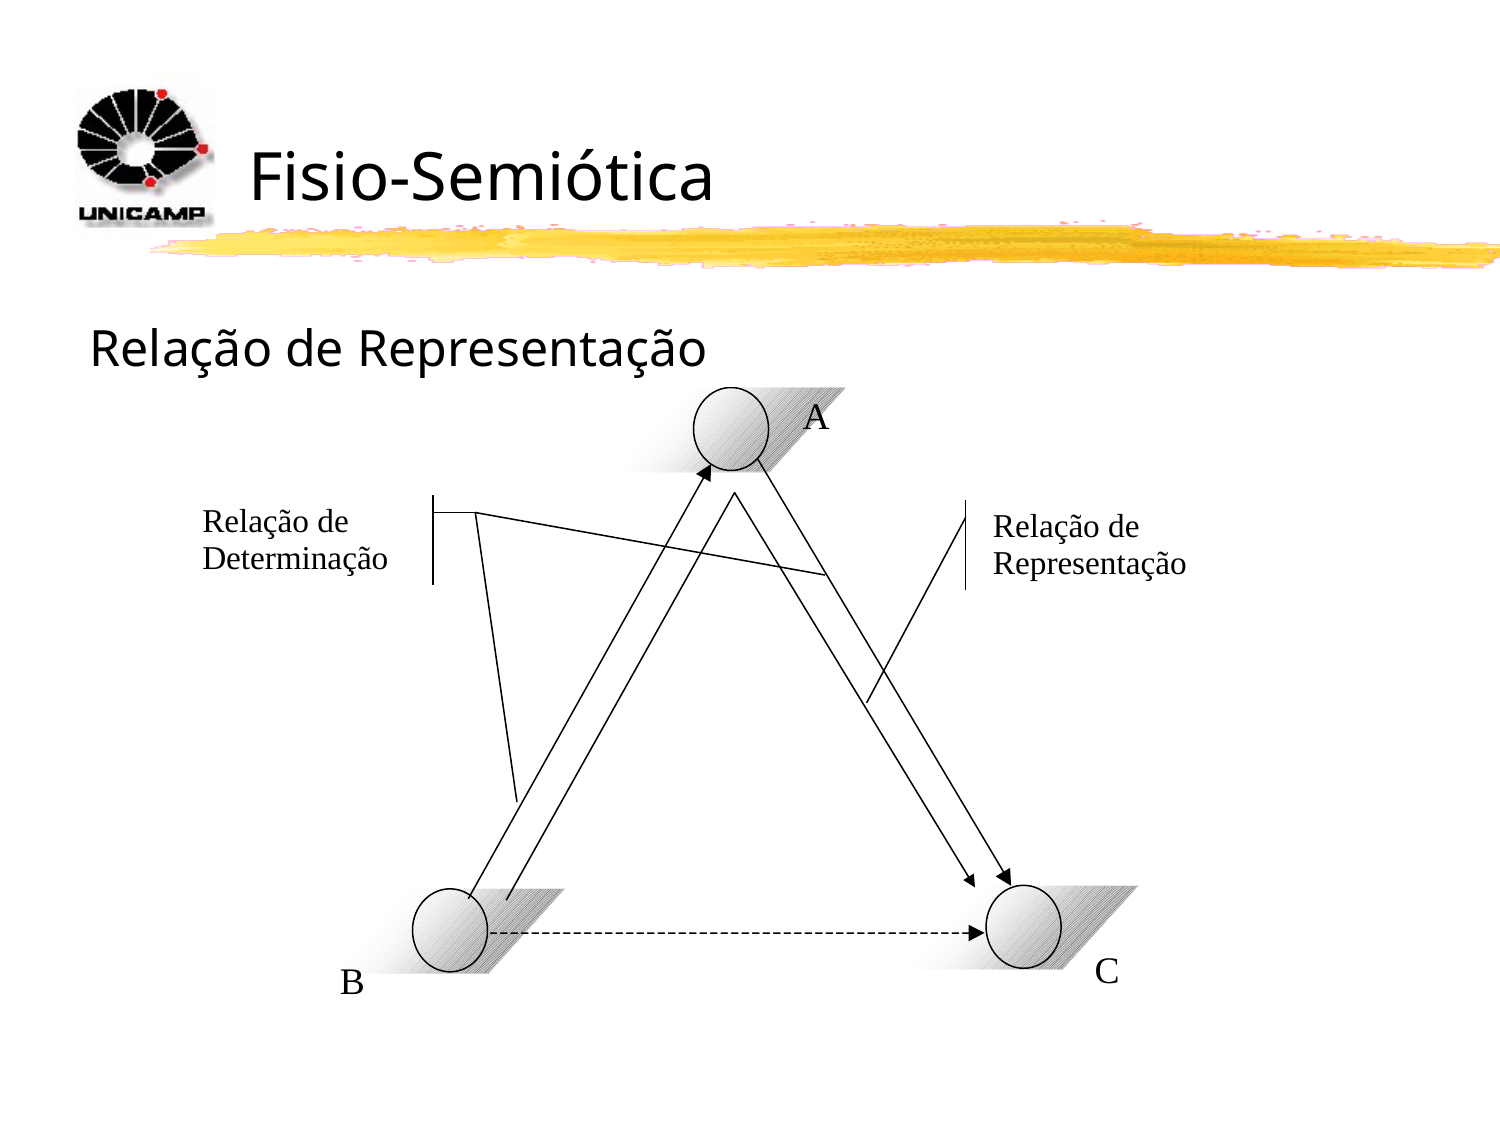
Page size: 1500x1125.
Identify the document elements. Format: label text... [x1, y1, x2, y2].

list Relação de Representação [74, 309, 1417, 994]
picture [75, 74, 1500, 279]
text_box Relação de Determinação [188, 495, 420, 585]
chart [324, 387, 1160, 1019]
text_box Relação de Representação [978, 500, 1243, 590]
title Fisio-Semiótica [233, 37, 1434, 225]
